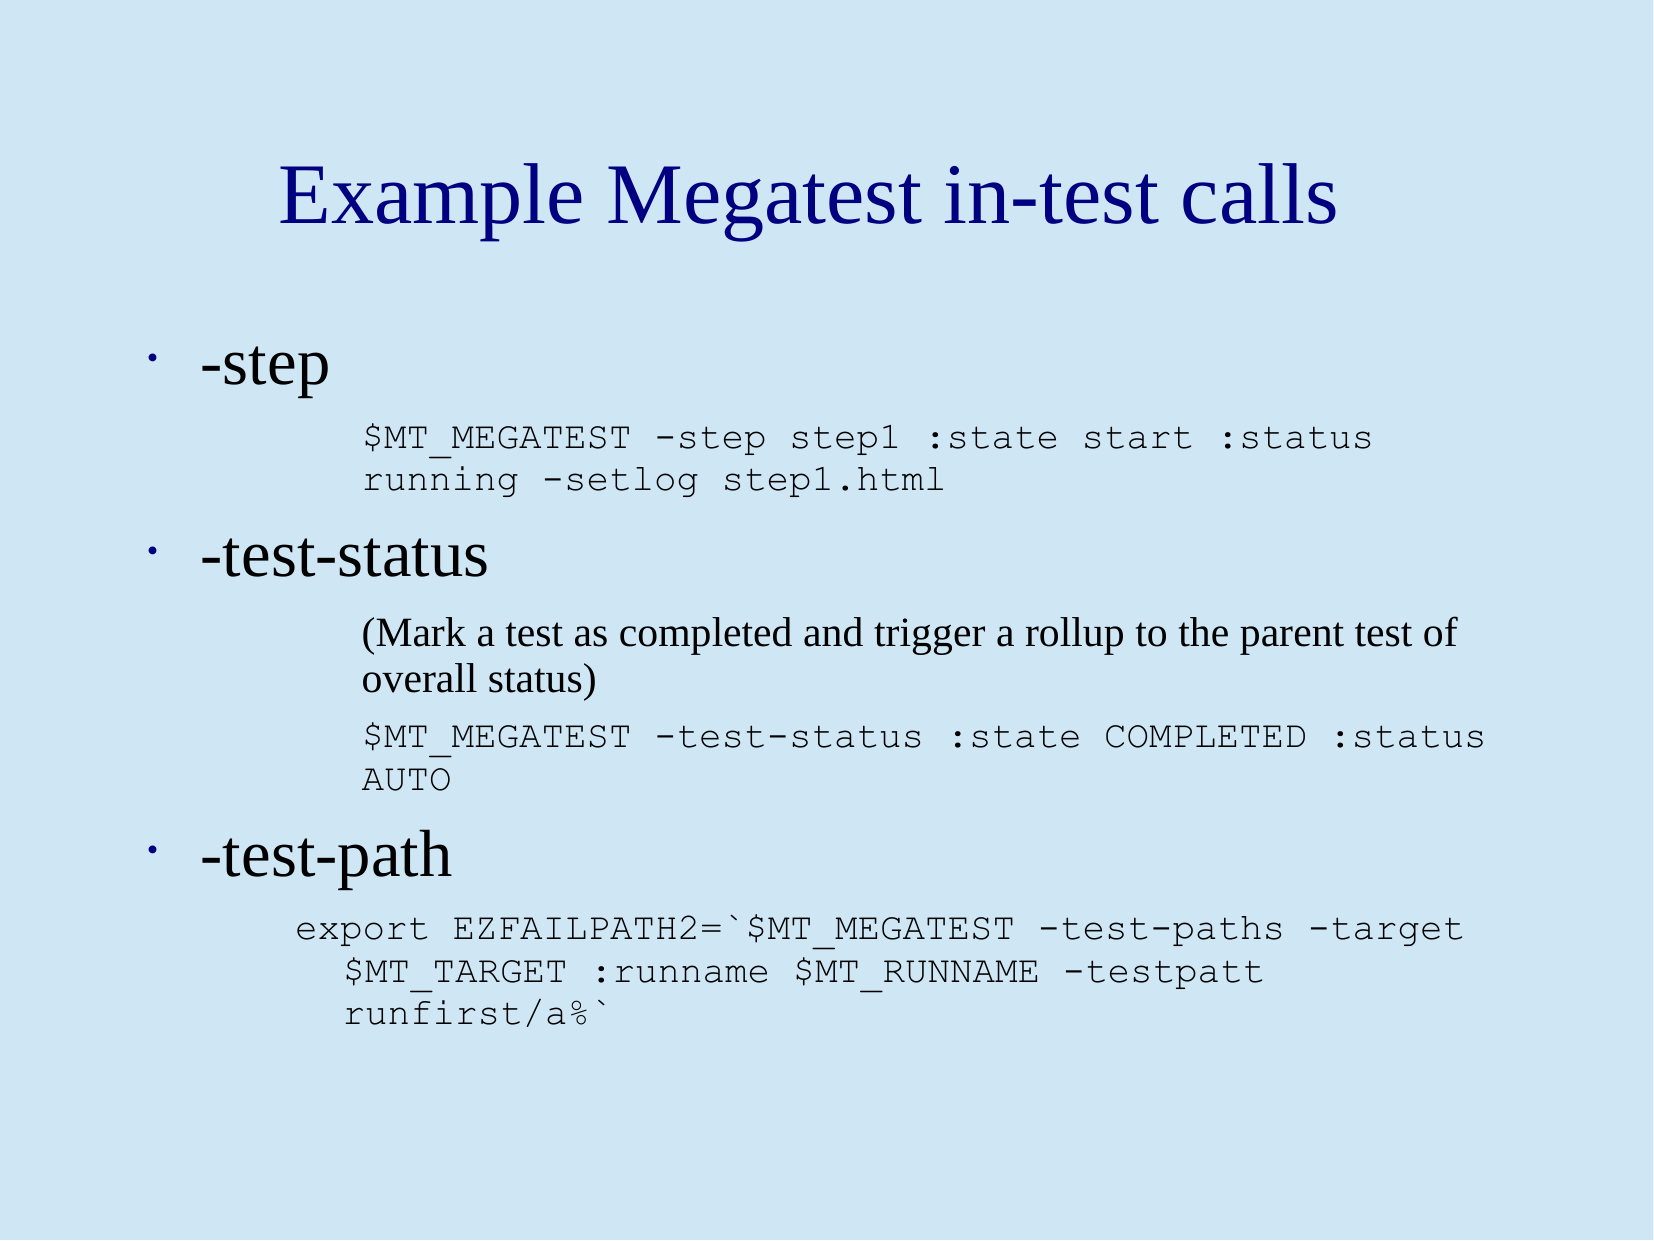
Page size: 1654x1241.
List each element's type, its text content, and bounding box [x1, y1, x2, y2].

title Example Megatest in-test calls [82, 90, 1536, 298]
list -step $MT_MEGATEST -step step1 :state start :status running -setlog step1.html -test-status (Mark a test as completed and trigger a rollup to the parent test of overall status) $MT_MEGATEST -test-status :state COMPLETED :status AUTO -test-path export EZFAILPATH2=`$MT_MEGATEST -test-paths -target $MT_TARGET :runname $MT_RUNNAME -testpatt runfirst/a%` [129, 324, 1489, 1045]
